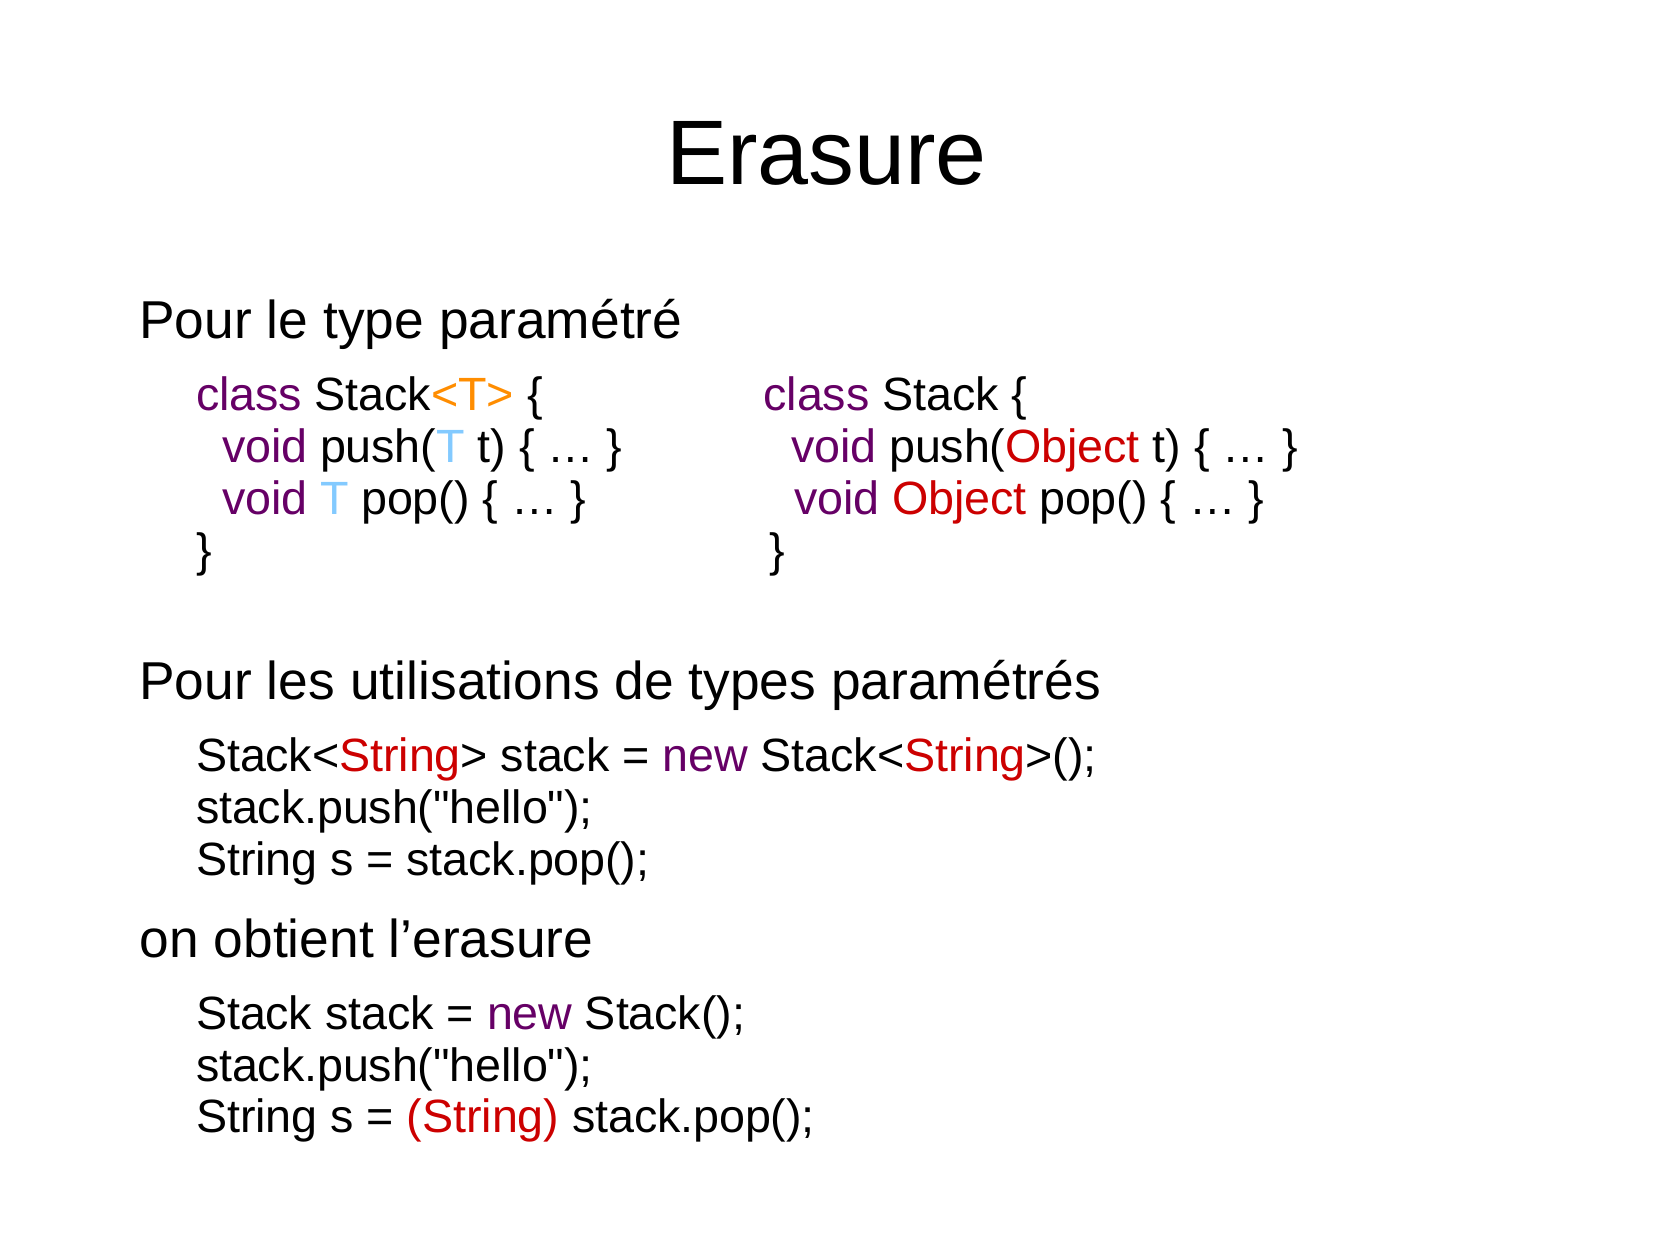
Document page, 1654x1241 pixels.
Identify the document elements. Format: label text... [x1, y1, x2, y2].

list Pour le type paramétré class Stack<T> { class Stack { void push(T t) { … } void push(Object t) { … } void T pop() { … } void Object pop() { … } } } Pour les utilisations de types paramétrés Stack<String> stack = new Stack<String>(); stack.push("hello"); String s = stack.pop(); on obtient l’erasure Stack stack = new Stack(); stack.push("hello"); String s = (String) stack.pop(); [82, 290, 1571, 1156]
title Erasure [82, 49, 1571, 257]
